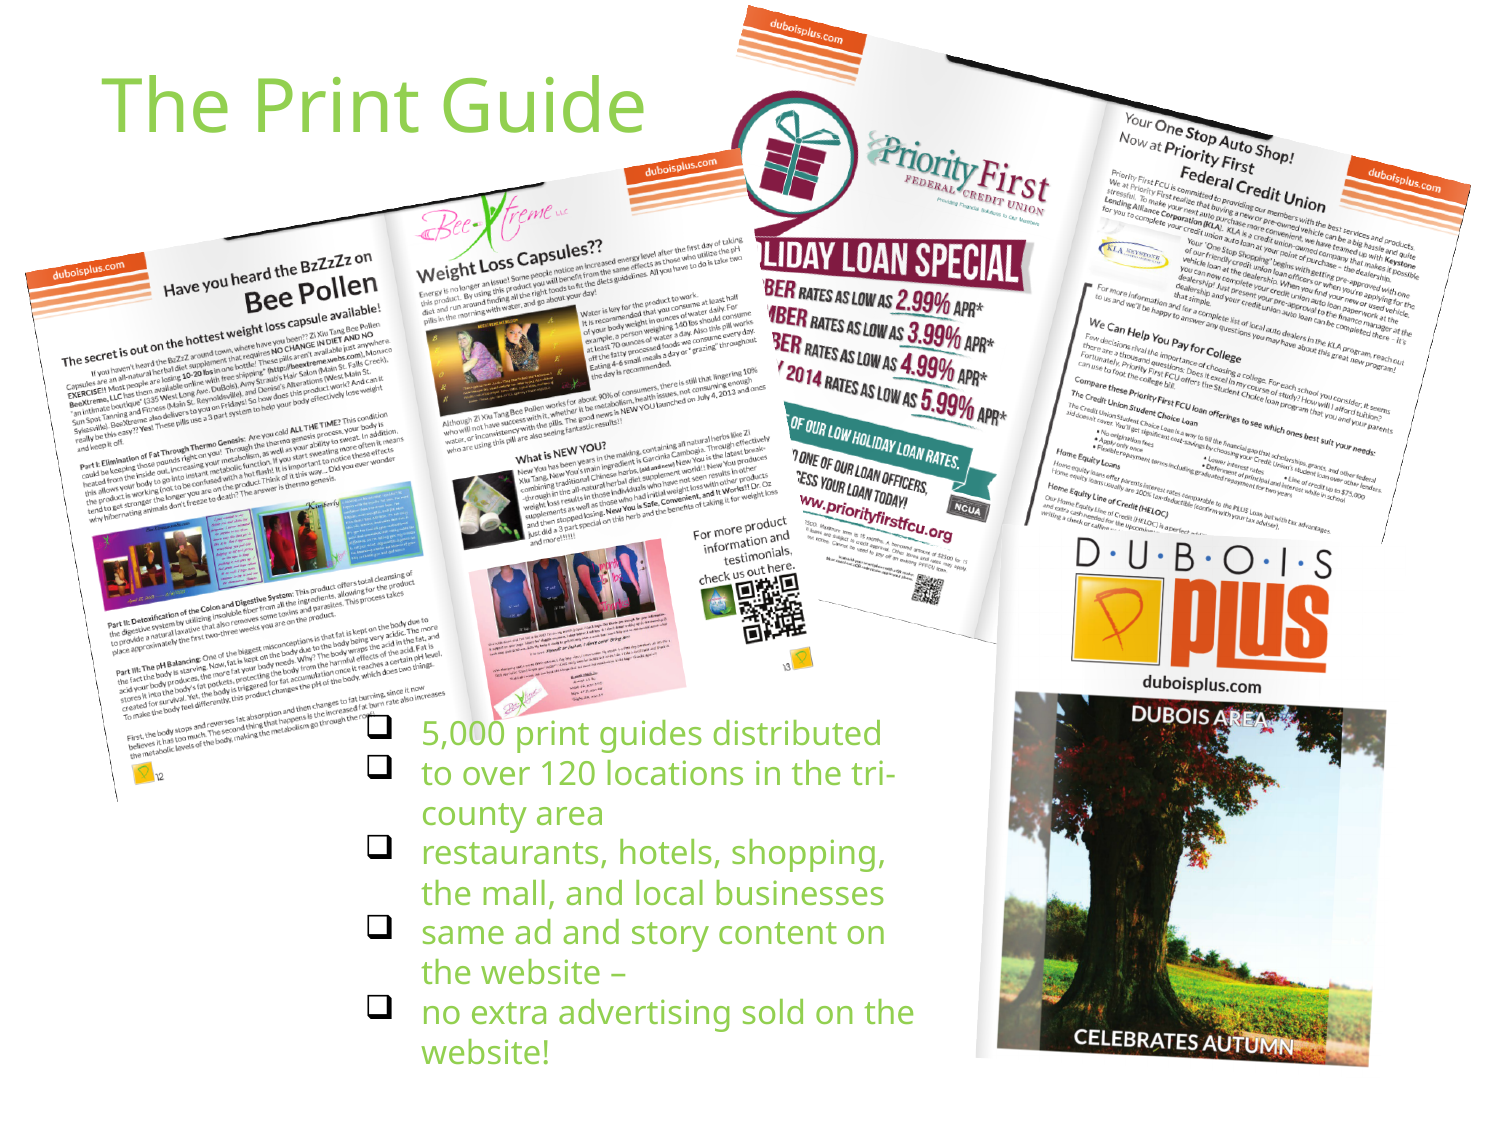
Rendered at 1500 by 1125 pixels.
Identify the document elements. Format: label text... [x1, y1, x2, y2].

picture [24, 4, 1471, 1078]
text_box 5,000 print guides distributed to over 120 locations in the tri-county area restaurants, hotels, shopping, the mall, and local businesses same ad and story content on the website – no extra advertising sold on the website! [349, 704, 958, 1125]
title The Print Guide [24, 24, 725, 180]
